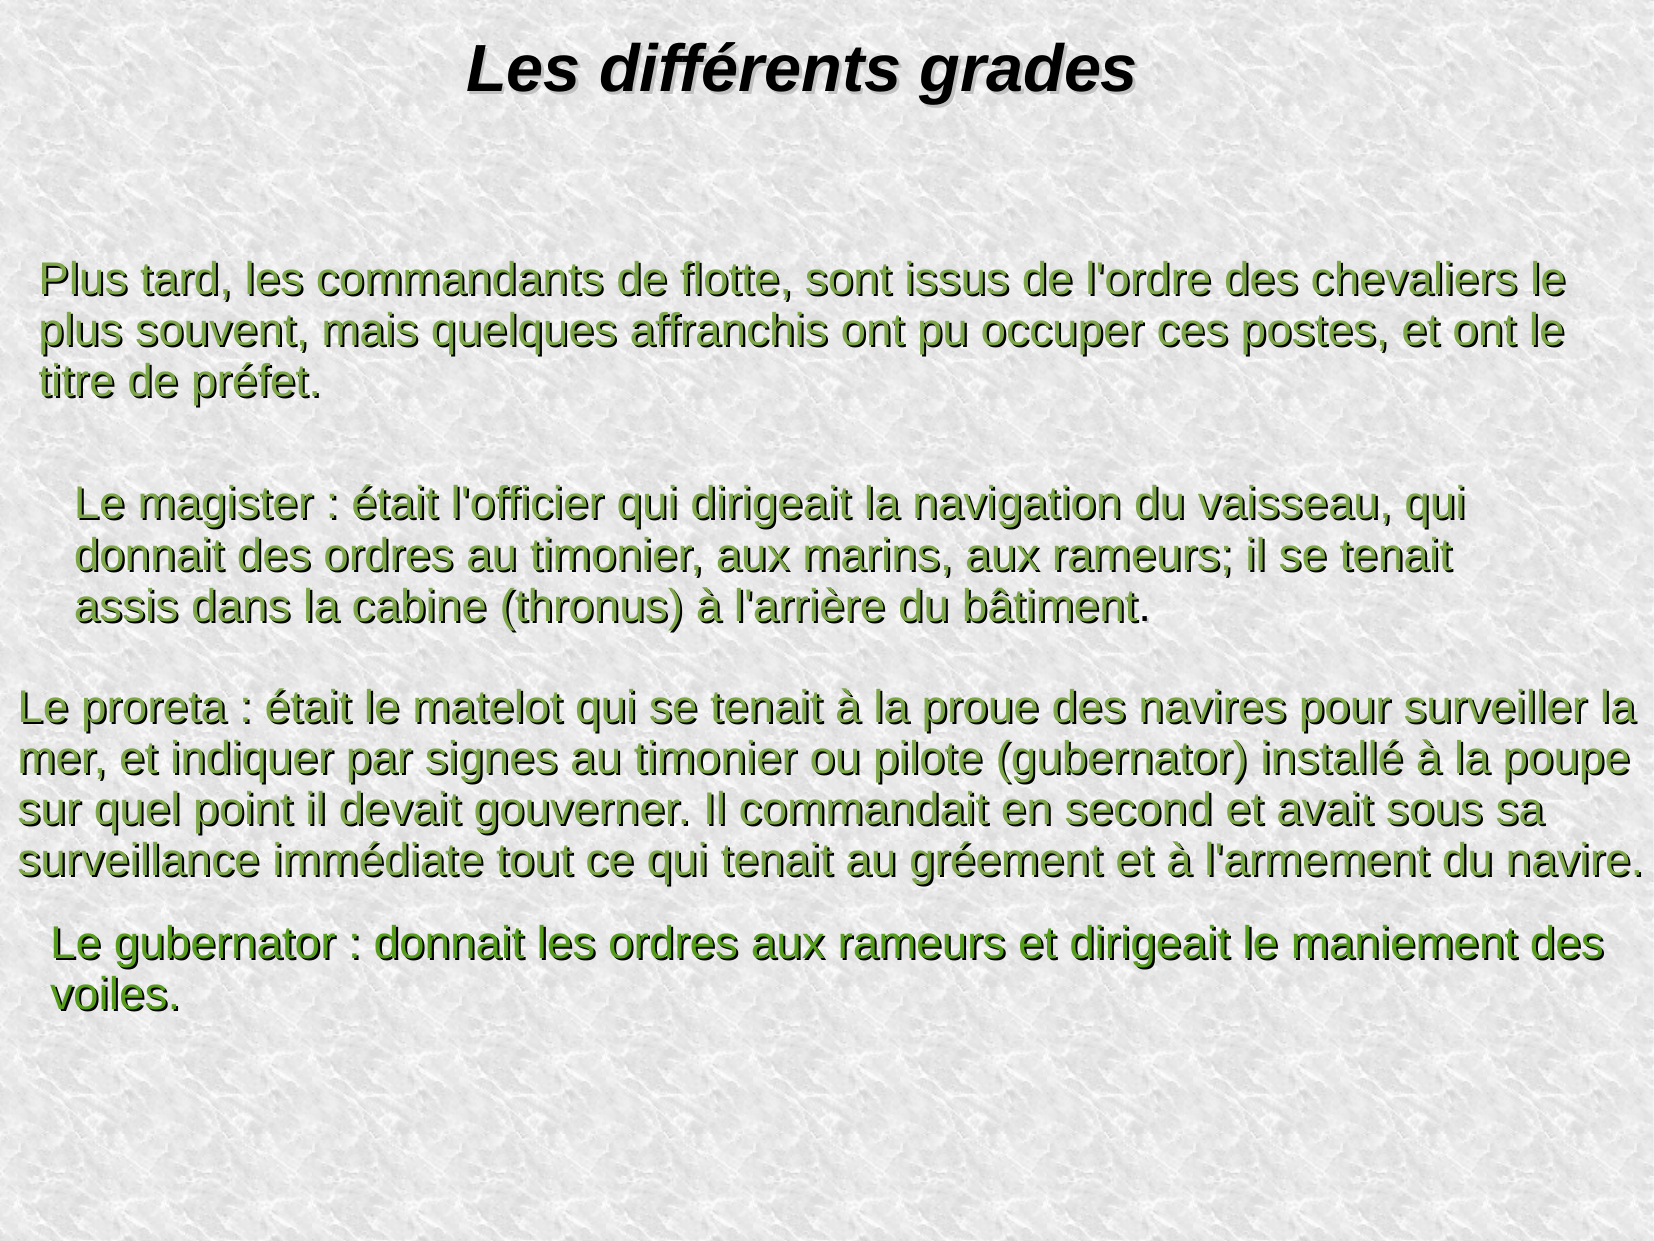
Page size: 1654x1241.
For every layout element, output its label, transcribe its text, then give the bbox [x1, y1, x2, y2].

text_box Plus tard, les commandants de flotte, sont issus de l'ordre des chevaliers le plus souvent, mais quelques affranchis ont pu occuper ces postes, et ont le titre de préfet. [23, 245, 1622, 414]
text_box Le magister : était l'officier qui dirigeait la navigation du vaisseau, qui donnait des ordres au timonier, aux marins, aux rameurs; il se tenait assis dans la cabine (thronus) à l'arrière du bâtiment. [59, 469, 1512, 638]
text_box Le proreta : était le matelot qui se tenait à la proue des navires pour surveiller la mer, et indiquer par signes au timonier ou pilote (gubernator) installé à la poupe sur quel point il devait gouverner. Il commandait en second et avait sous sa surveillance immédiate tout ce qui tenait au gréement et à l'armement du navire. [2, 673, 1654, 893]
text_box Le gubernator : donnait les ordres aux rameurs et dirigeait le maniement des voiles. [35, 909, 1654, 1027]
text_box Les différents grades [35, 23, 1607, 114]
picture [0, 0, 1654, 1241]
